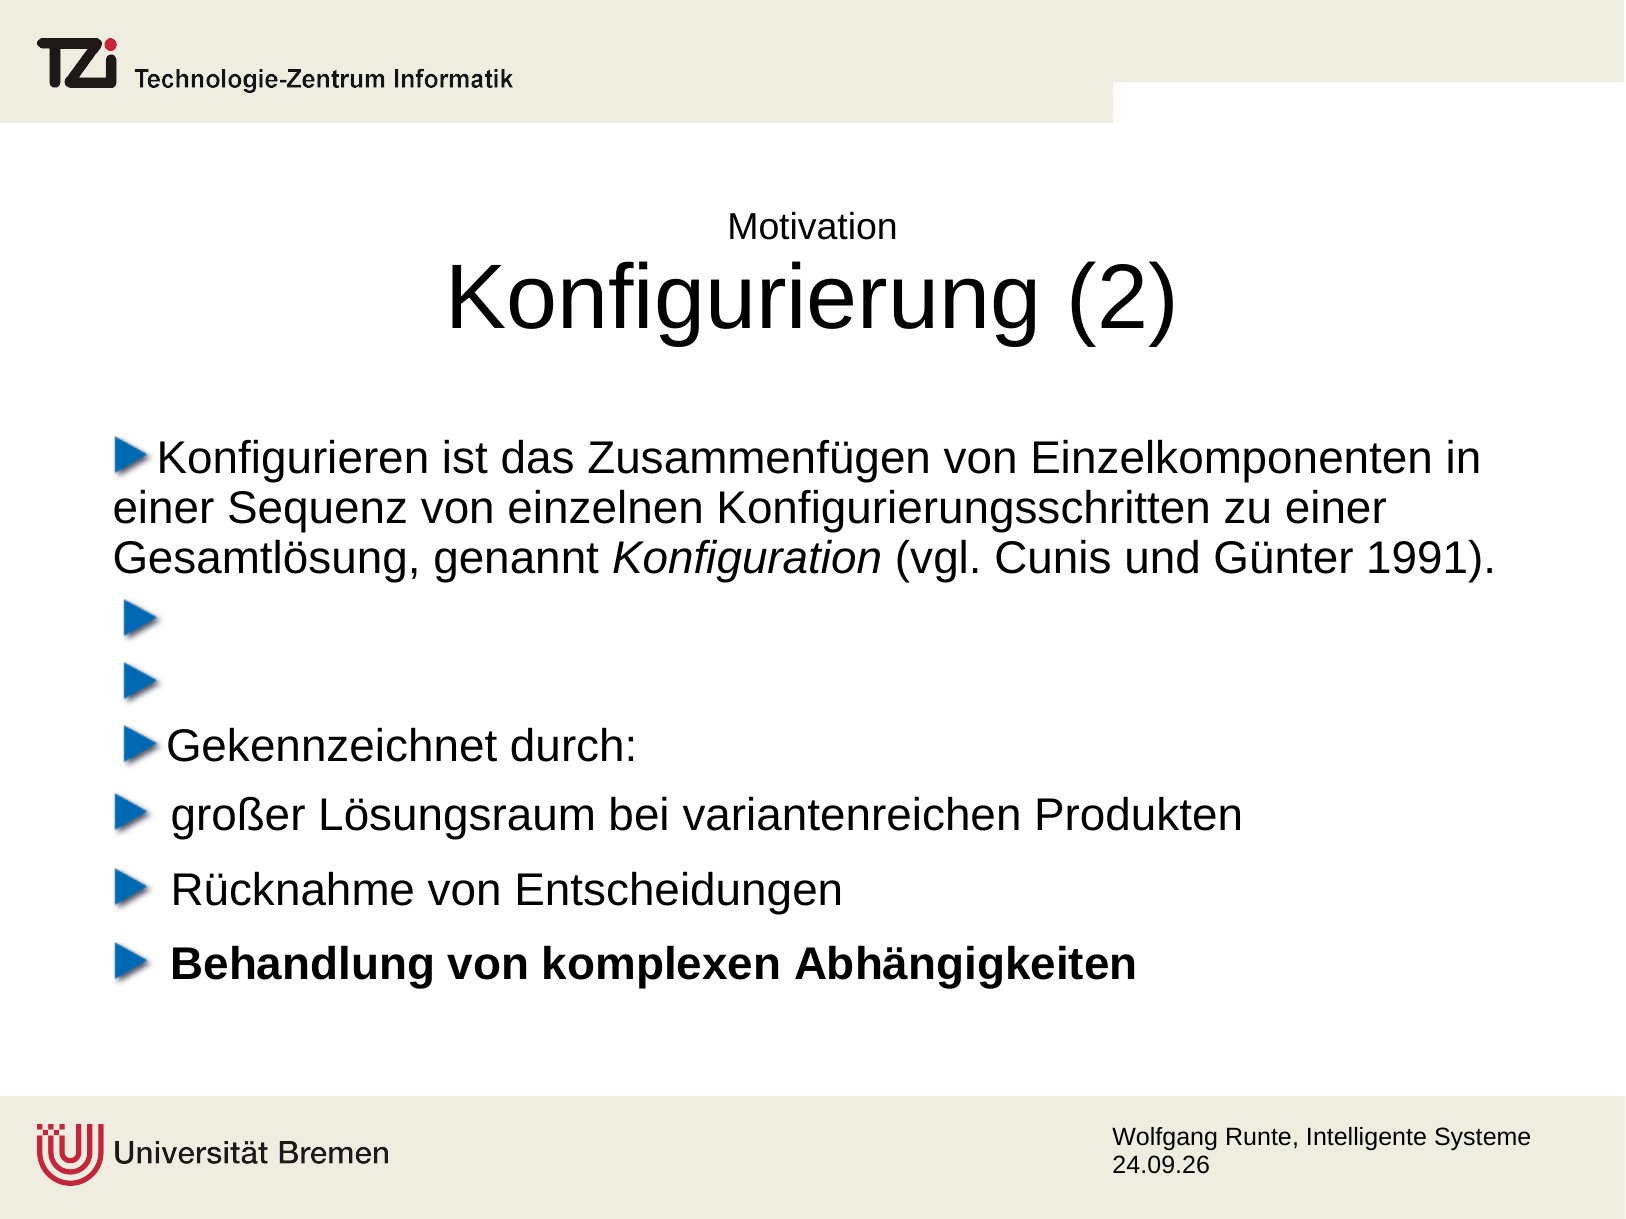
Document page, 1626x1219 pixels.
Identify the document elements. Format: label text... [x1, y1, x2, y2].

picture [37, 1124, 388, 1186]
title Motivation Konfigurierung (2) [112, 162, 1513, 393]
picture [37, 38, 513, 93]
list Konfigurieren ist das Zusammenfügen von Einzelkomponenten in einer Sequenz von einzelnen Konfigurierungsschritten zu einer Gesamtlösung, genannt Konfiguration (vgl. Cunis und Günter 1991). Gekennzeichnet durch: großer Lösungsraum bei variantenreichen Produkten Rücknahme von Entscheidungen Behandlung von komplexen Abhängigkeiten [112, 433, 1513, 1070]
